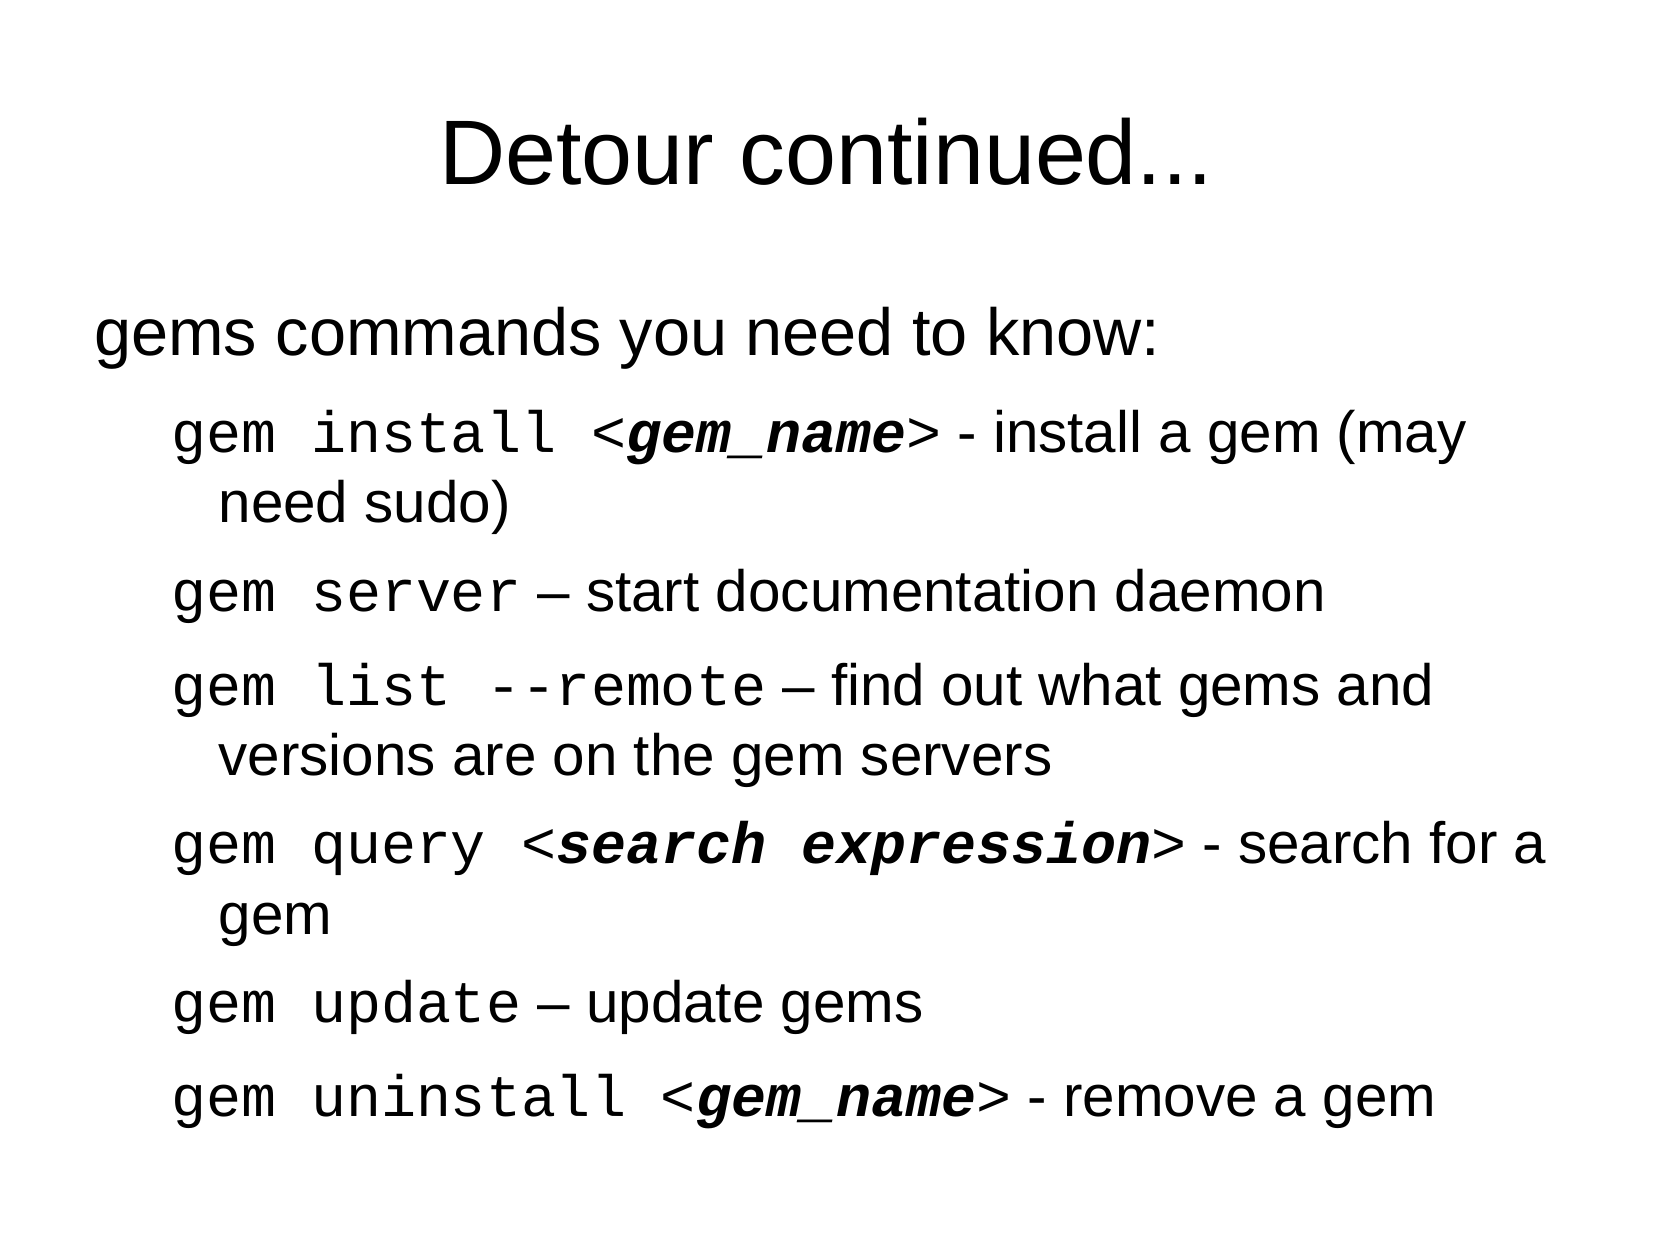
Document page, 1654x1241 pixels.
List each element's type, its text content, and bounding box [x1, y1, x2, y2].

list gems commands you need to know: gem install <gem_name> - install a gem (may need sudo) gem server – start documentation daemon gem list --remote – find out what gems and versions are on the gem servers gem query <search expression> - search for a gem gem update – update gems gem uninstall <gem_name> - remove a gem [76, 295, 1565, 1123]
title Detour continued... [82, 56, 1571, 250]
